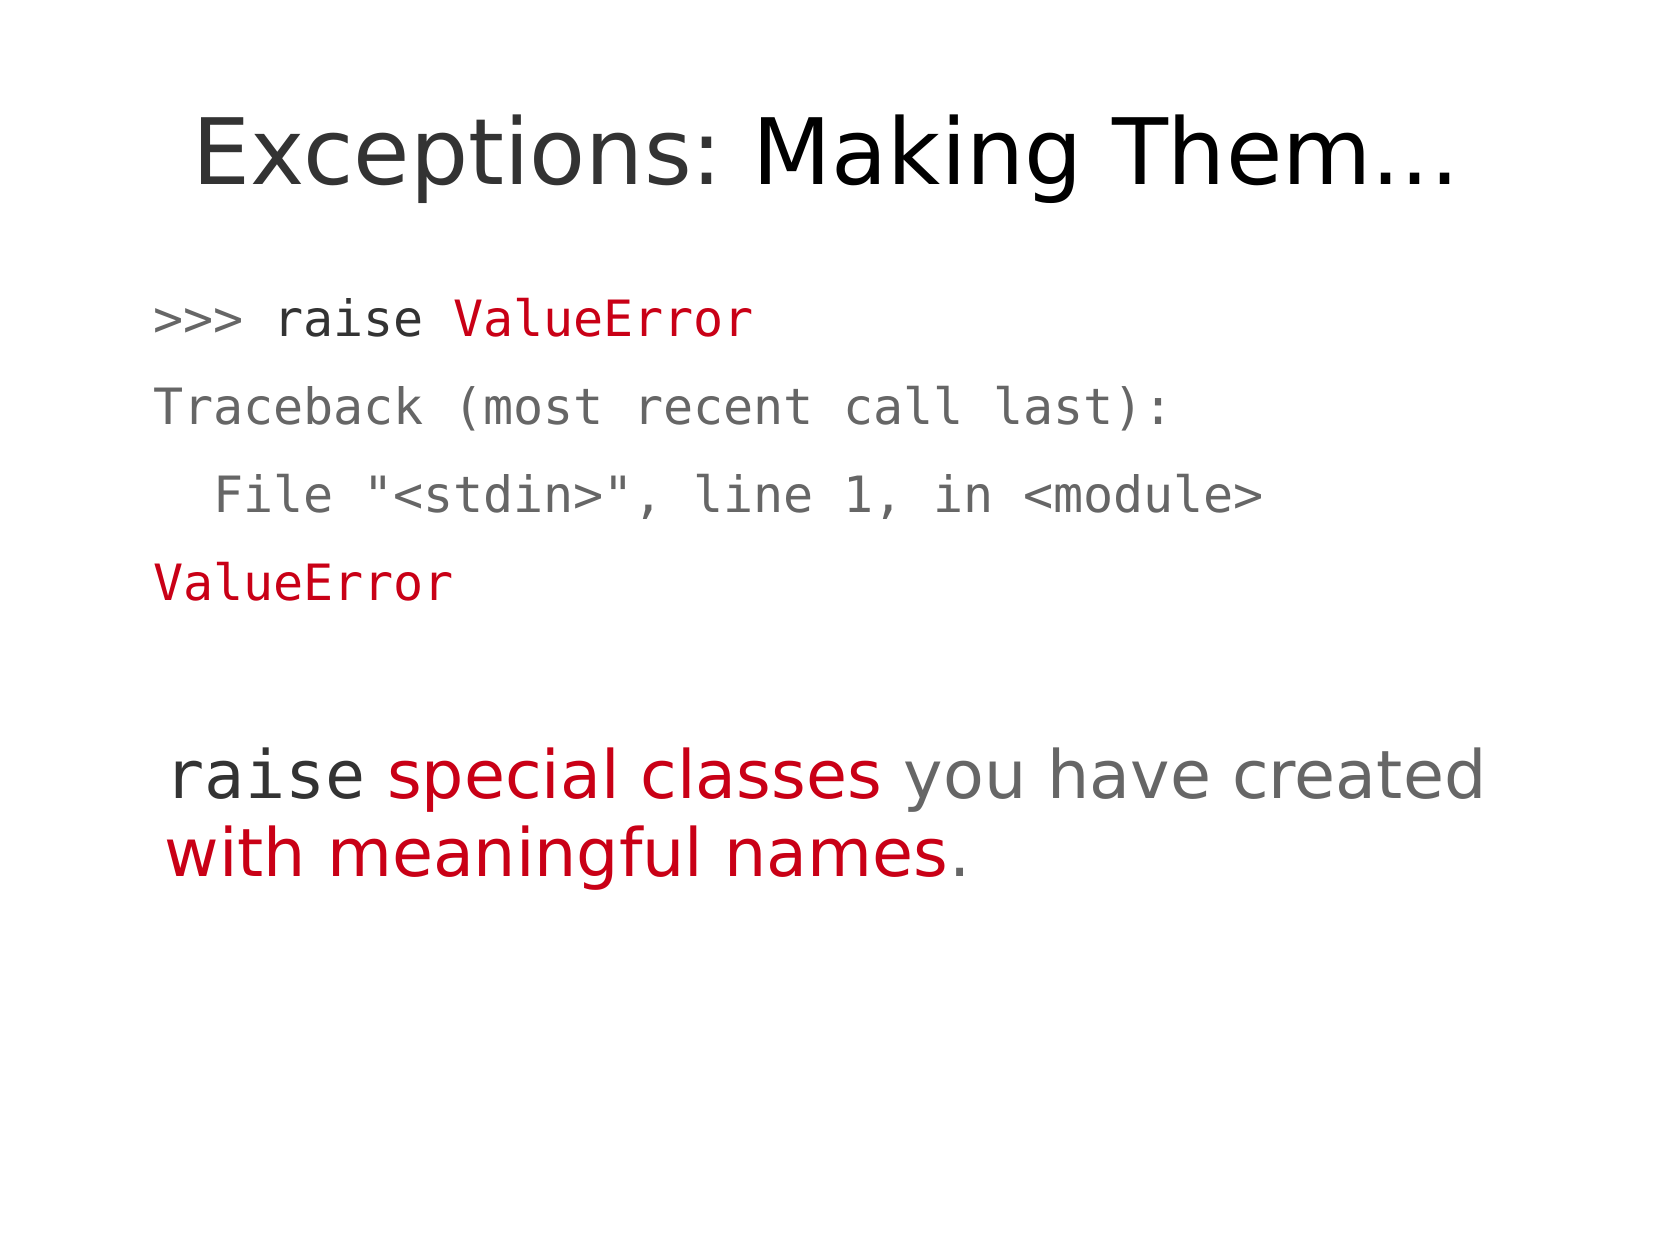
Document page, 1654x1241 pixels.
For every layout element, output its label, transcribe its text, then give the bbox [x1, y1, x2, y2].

list >>> raise ValueError Traceback (most recent call last): File "<stdin>", line 1, in <module> ValueError [82, 290, 1571, 1109]
title Exceptions: Making Them... [82, 56, 1571, 250]
text_box raise special classes you have created with meaningful names. [150, 729, 1502, 901]
